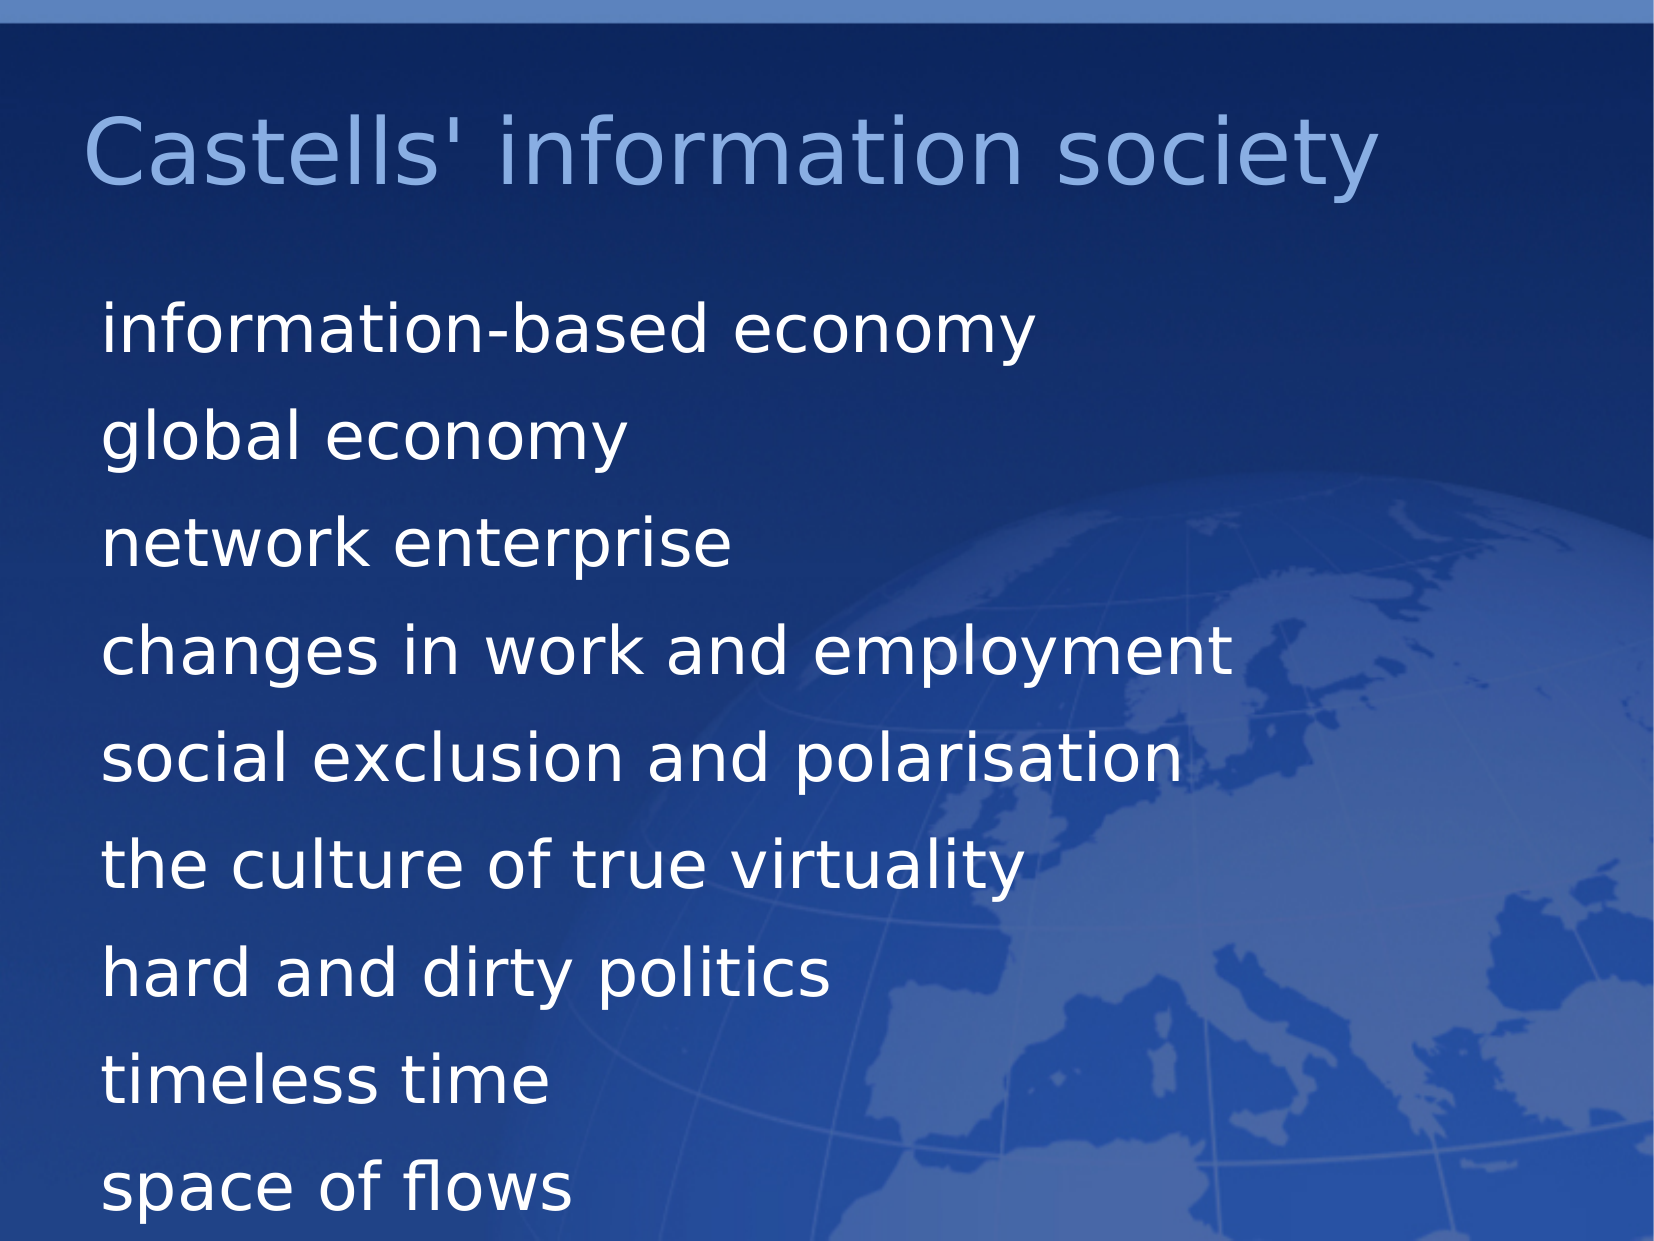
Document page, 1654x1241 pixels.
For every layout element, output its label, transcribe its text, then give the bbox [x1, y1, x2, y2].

list information-based economy global economy network enterprise changes in work and employment social exclusion and polarisation the culture of true virtuality hard and dirty politics timeless time space of flows [82, 290, 1571, 1227]
title Castells' information society [82, 56, 1571, 250]
picture [0, 0, 1654, 1241]
